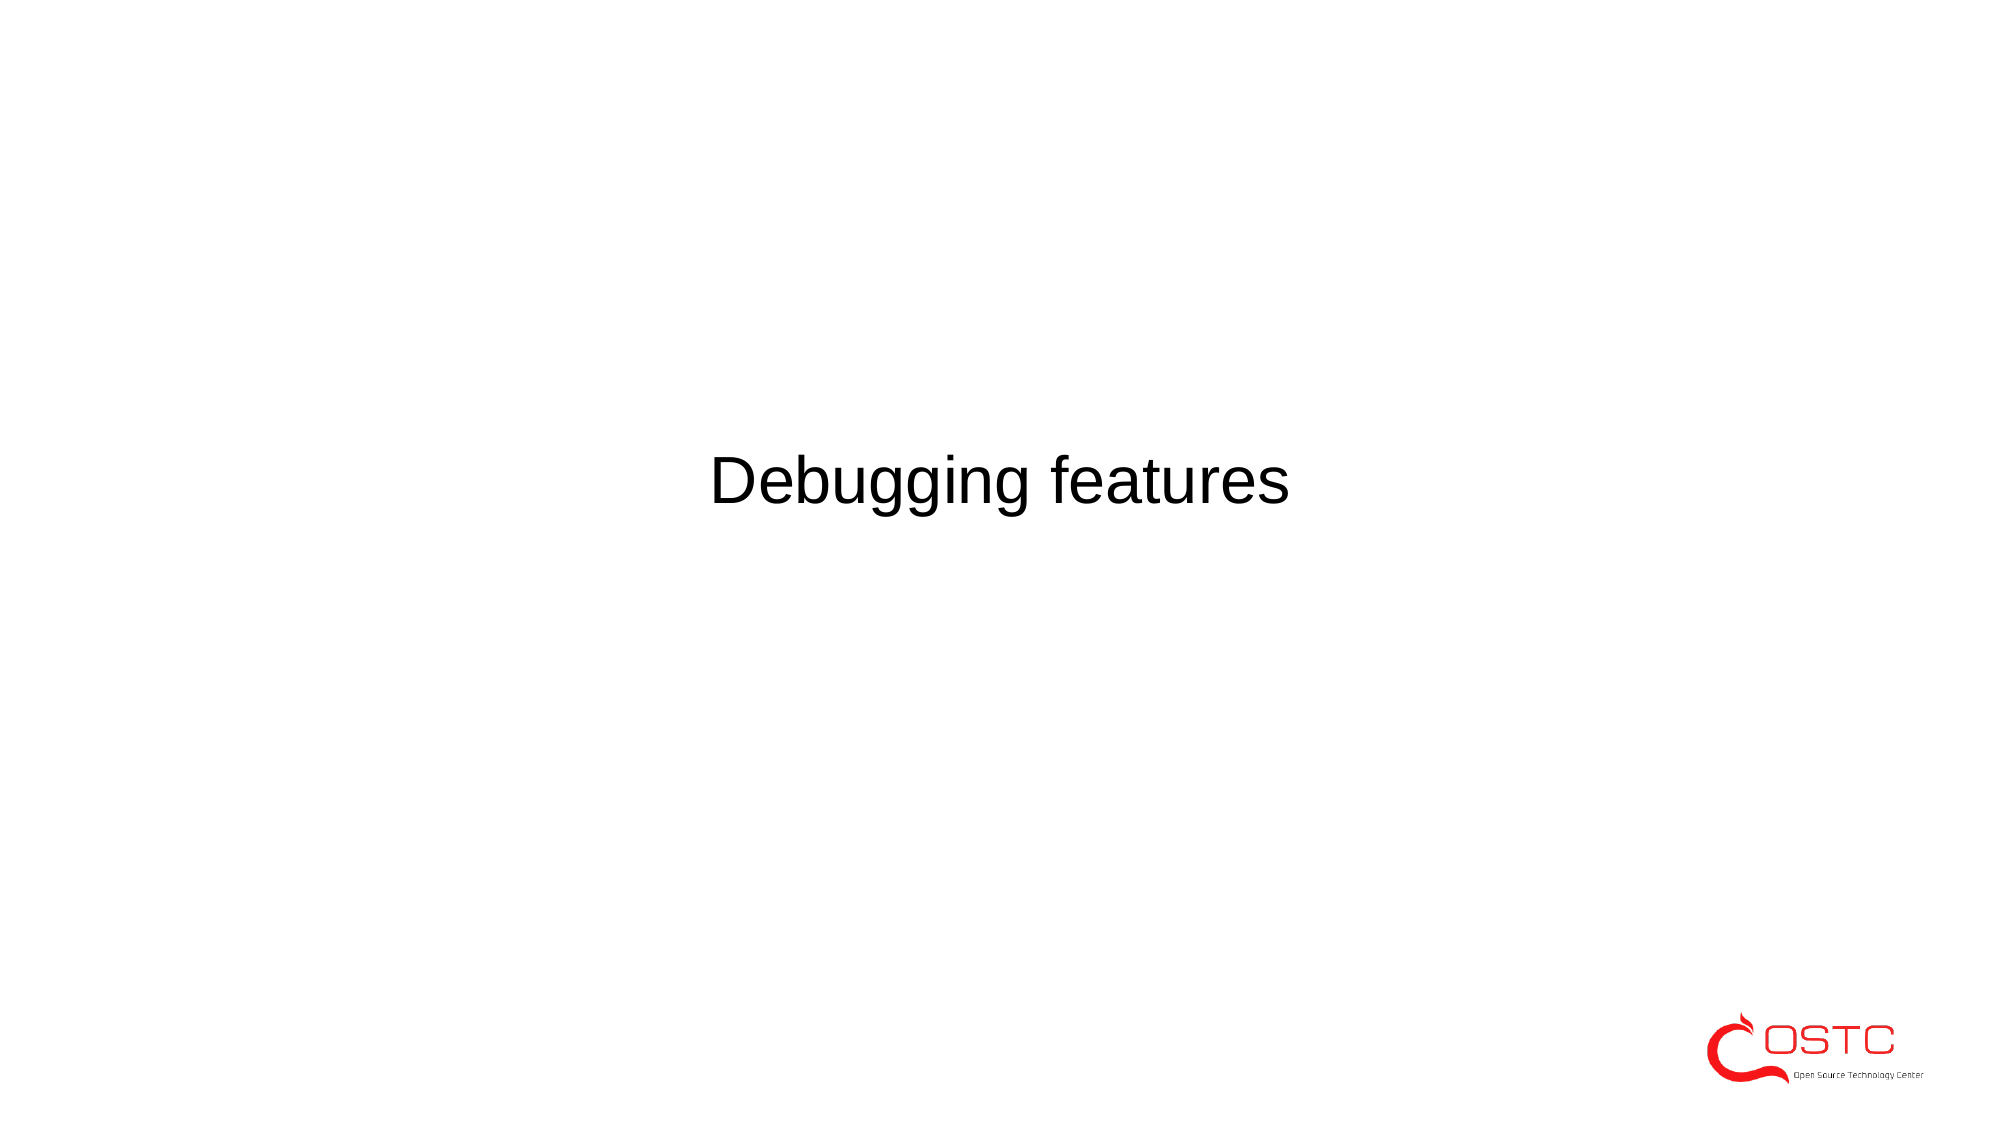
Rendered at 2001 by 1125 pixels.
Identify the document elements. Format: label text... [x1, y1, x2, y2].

picture [1643, 933, 2001, 1125]
subtitle Debugging features [100, 44, 1901, 916]
